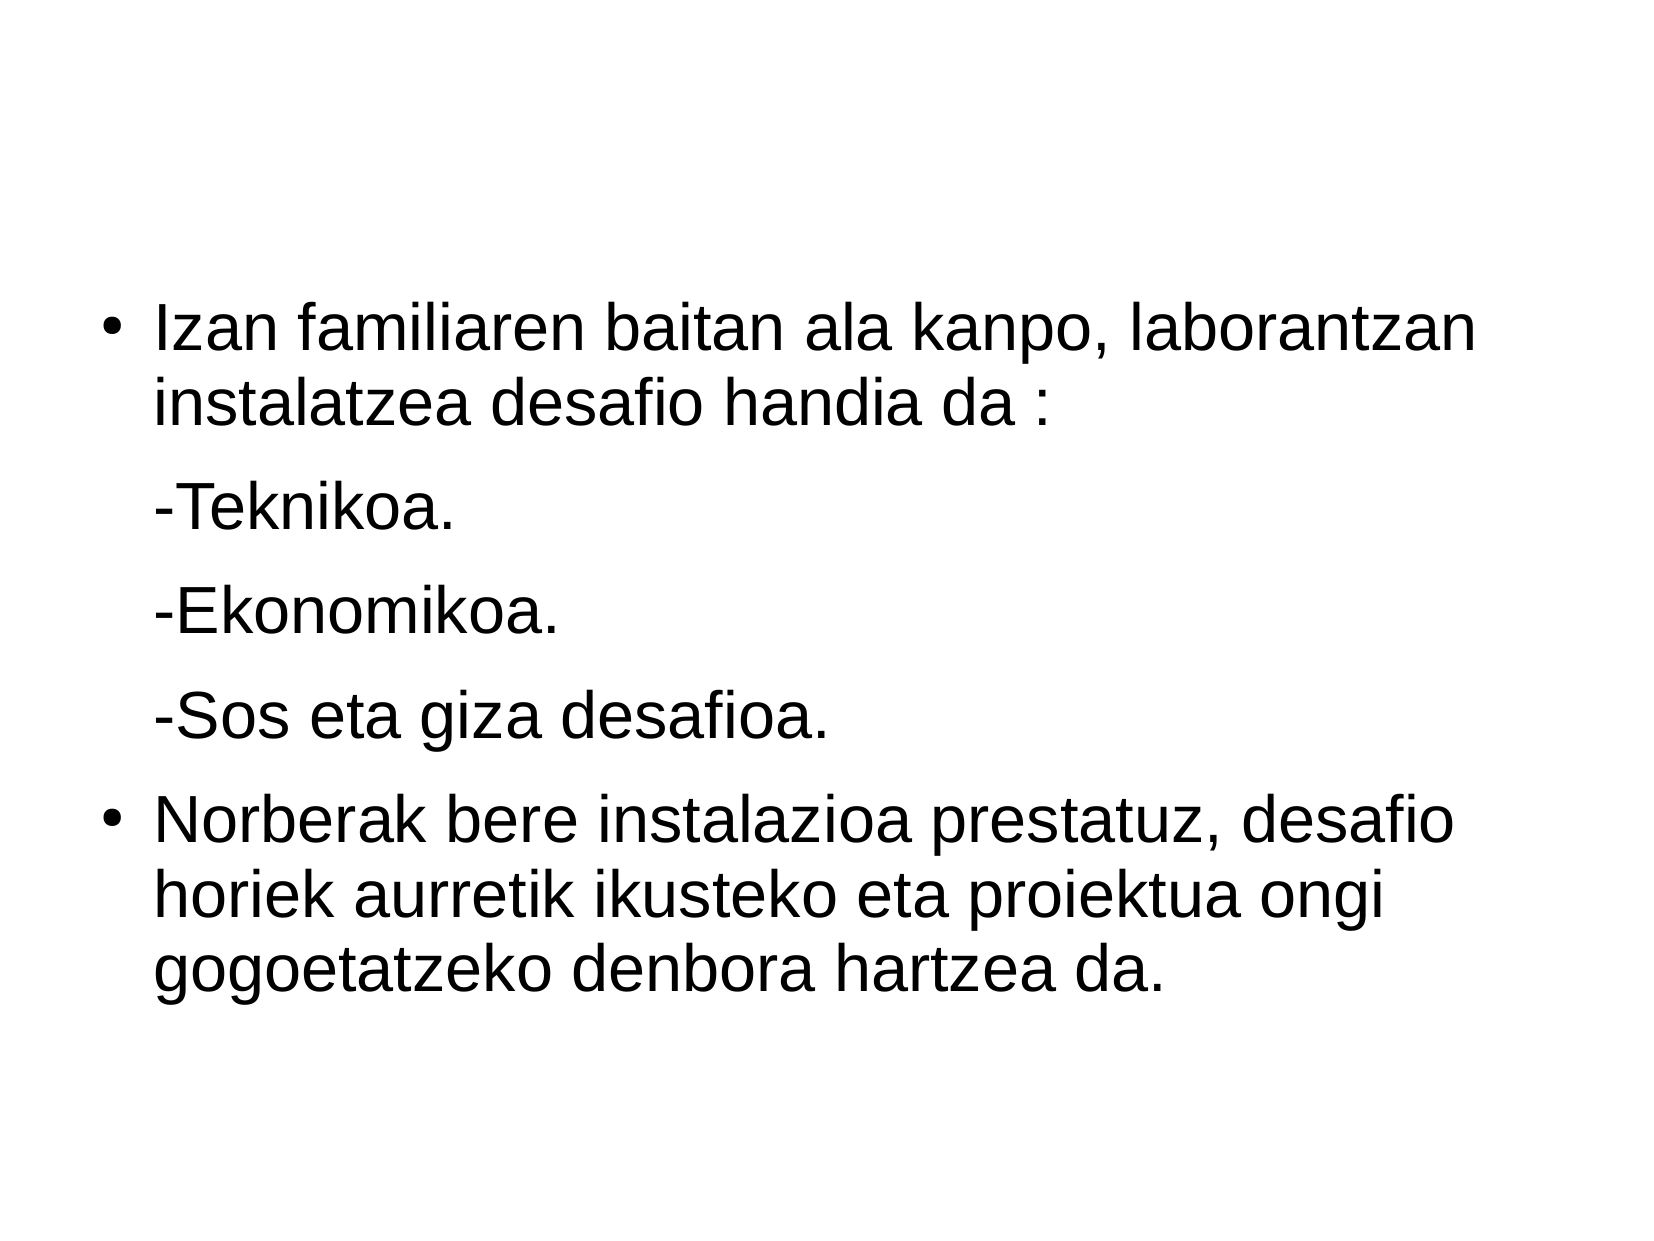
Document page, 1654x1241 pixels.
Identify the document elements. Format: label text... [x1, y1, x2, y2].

list Izan familiaren baitan ala kanpo, laborantzan instalatzea desafio handia da : -Teknikoa. -Ekonomikoa. -Sos eta giza desafioa. Norberak bere instalazioa prestatuz, desafio horiek aurretik ikusteko eta proiektua ongi gogoetatzeko denbora hartzea da. [82, 290, 1571, 1109]
